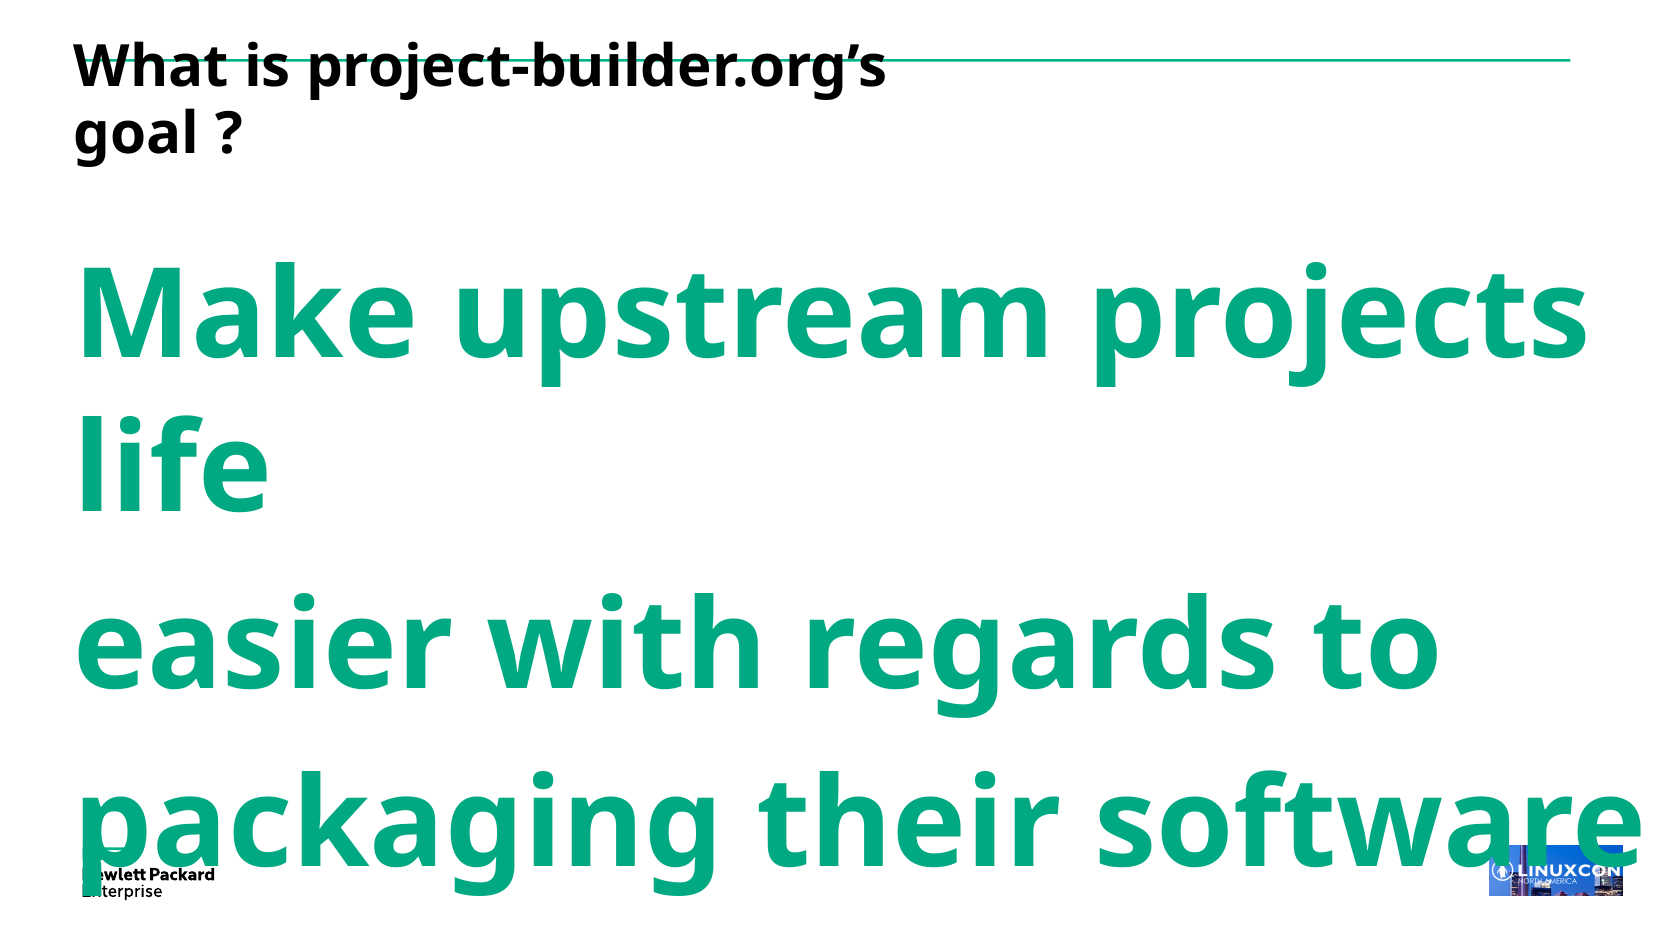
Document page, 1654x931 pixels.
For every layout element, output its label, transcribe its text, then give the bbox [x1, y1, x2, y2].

title What is project-builder.org’s goal ? [73, 39, 988, 161]
list Make upstream projects life easier with regards to packaging their software [73, 235, 1654, 931]
